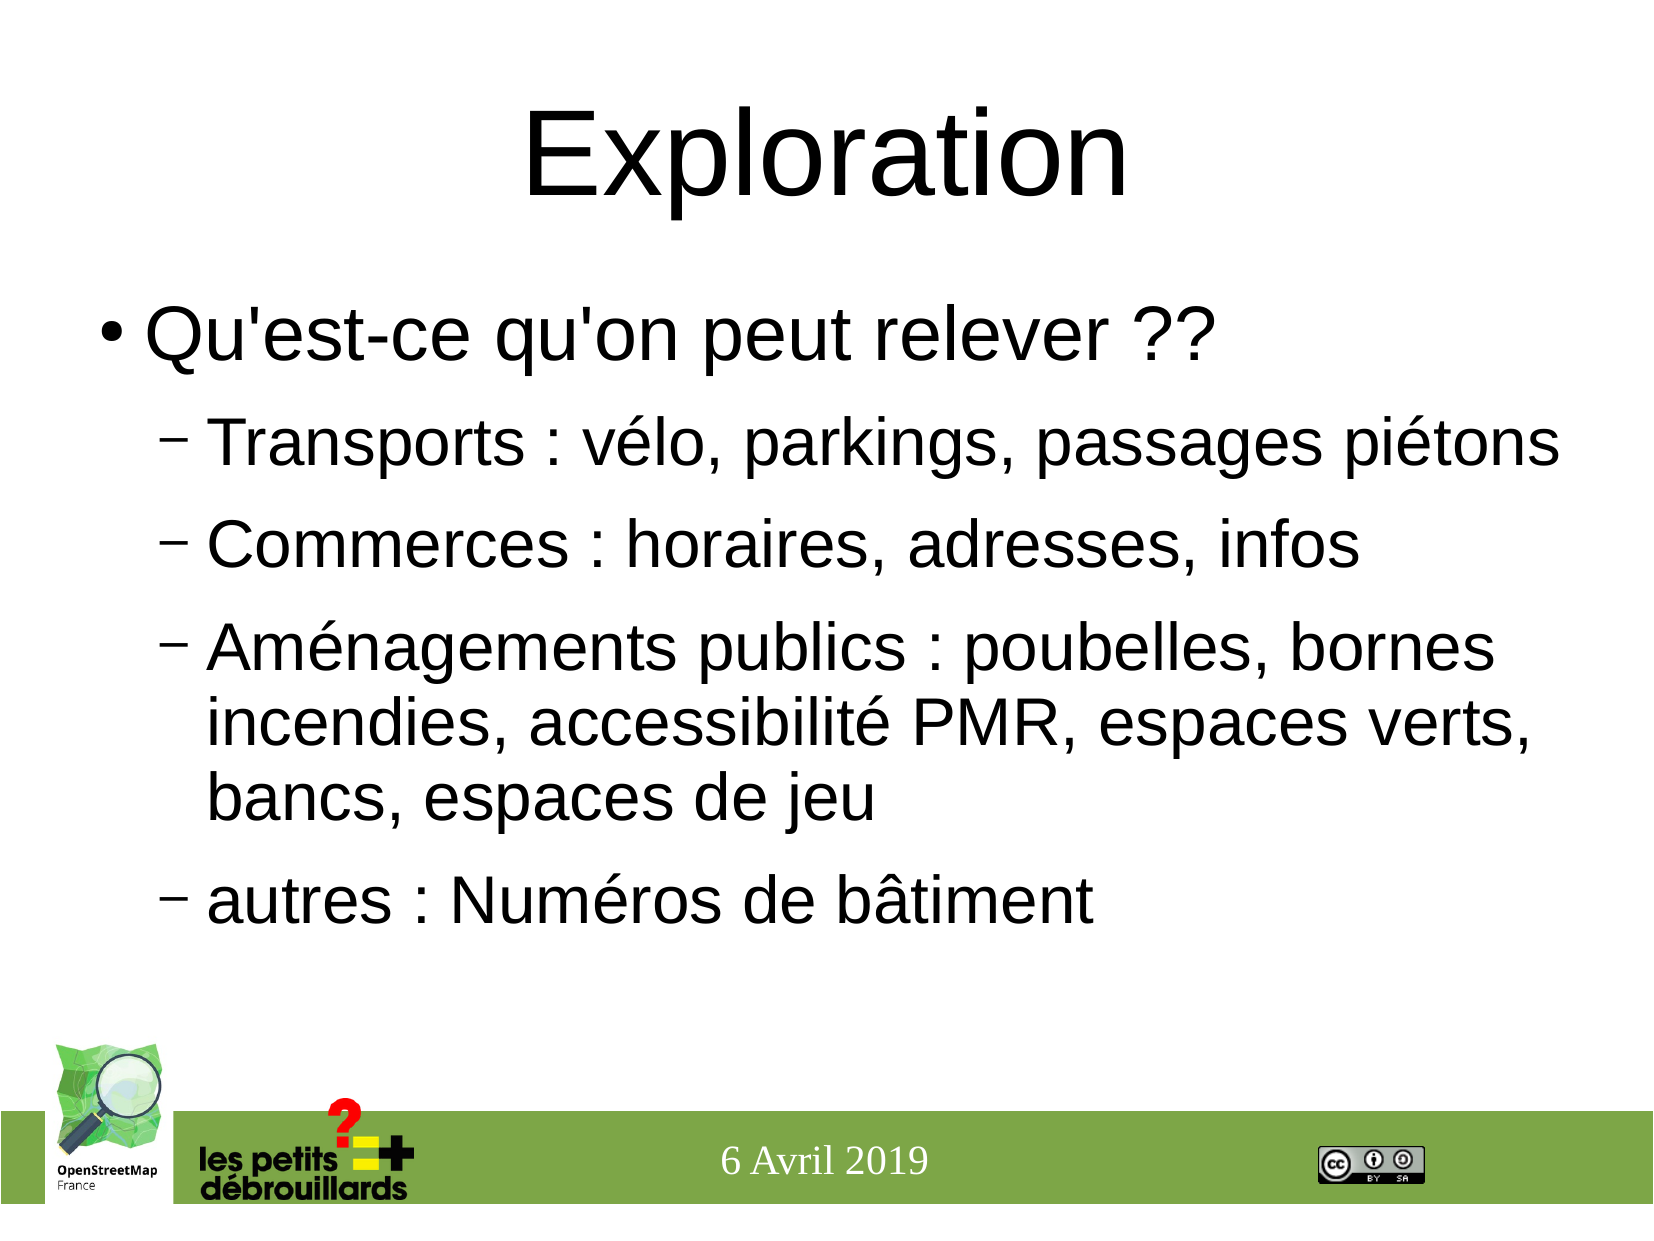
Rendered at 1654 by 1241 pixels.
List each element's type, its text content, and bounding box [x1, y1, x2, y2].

picture [45, 1027, 174, 1205]
picture [200, 1098, 414, 1200]
picture [1318, 1146, 1425, 1184]
title Exploration [82, 49, 1571, 257]
list Qu'est-ce qu'on peut relever ?? Transports : vélo, parkings, passages piétons Commerces : horaires, adresses, infos Aménagements publics : poubelles, bornes incendies, accessibilité PMR, espaces verts, bancs, espaces de jeu autres : Numéros de bâtiment [82, 290, 1571, 1010]
